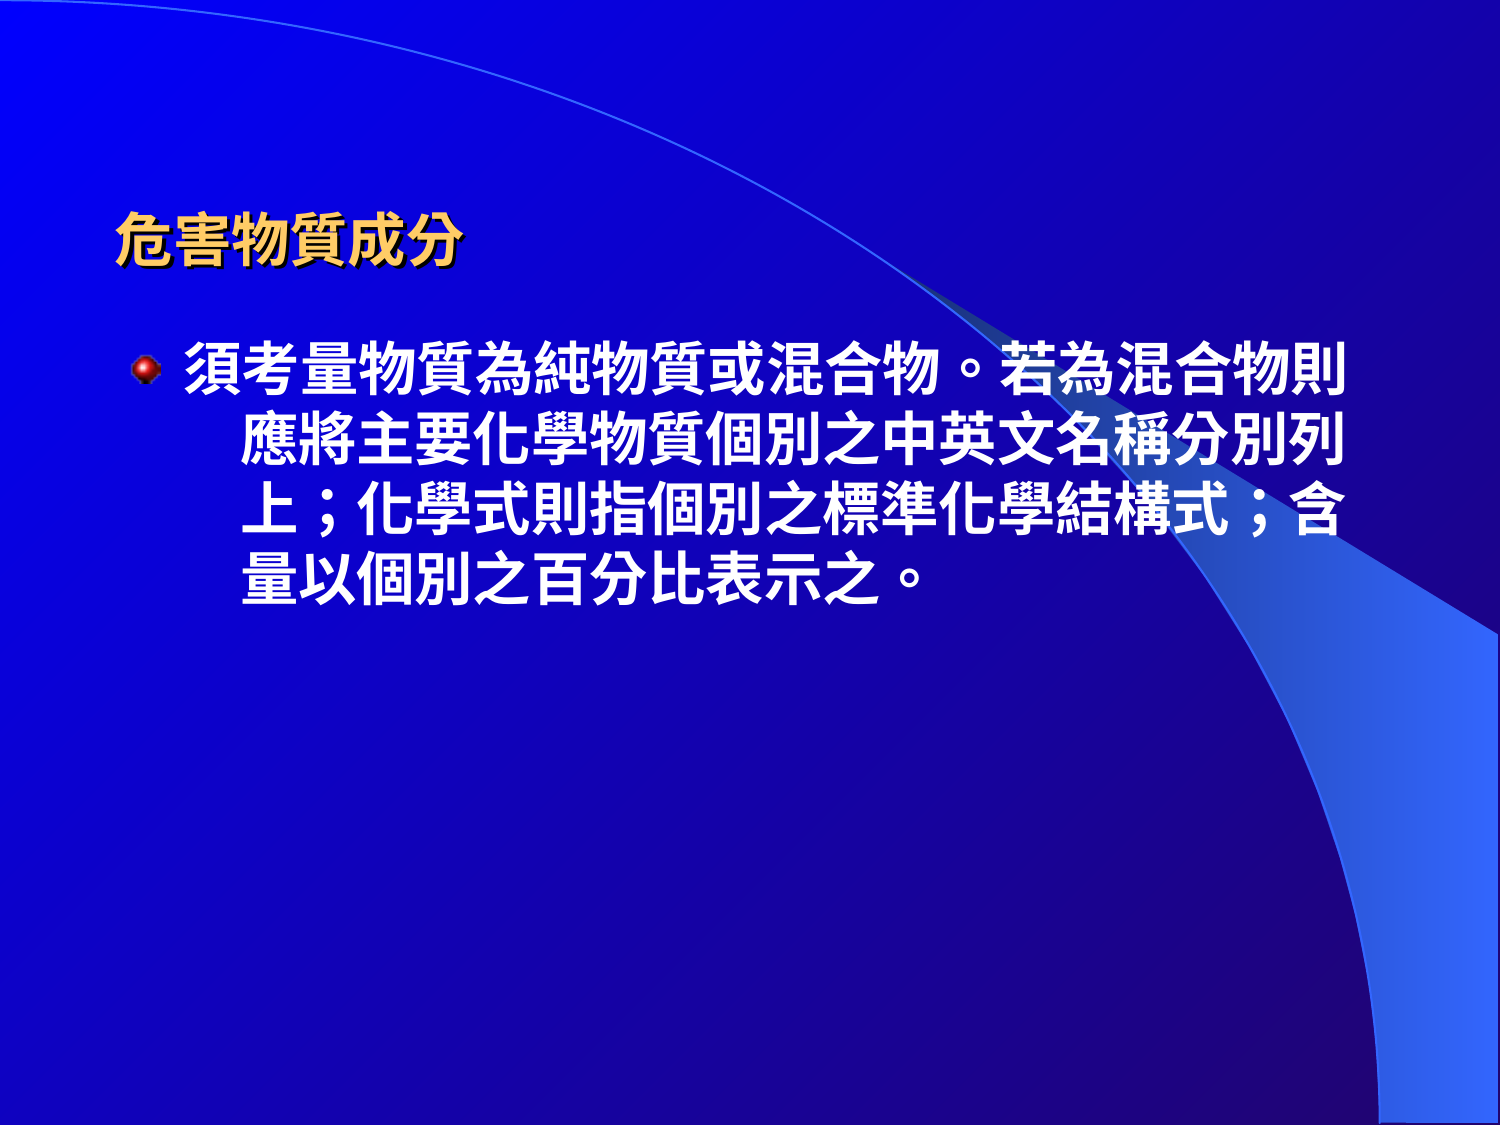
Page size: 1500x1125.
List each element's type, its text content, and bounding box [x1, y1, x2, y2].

title 危害物質成分 [99, 187, 1375, 288]
list 須考量物質為純物質或混合物。若為混合物則應將主要化學物質個別之中英文名稱分別列上；化學式則指個別之標準化學結構式；含量以個別之百分比表示之。 [112, 324, 1388, 1000]
